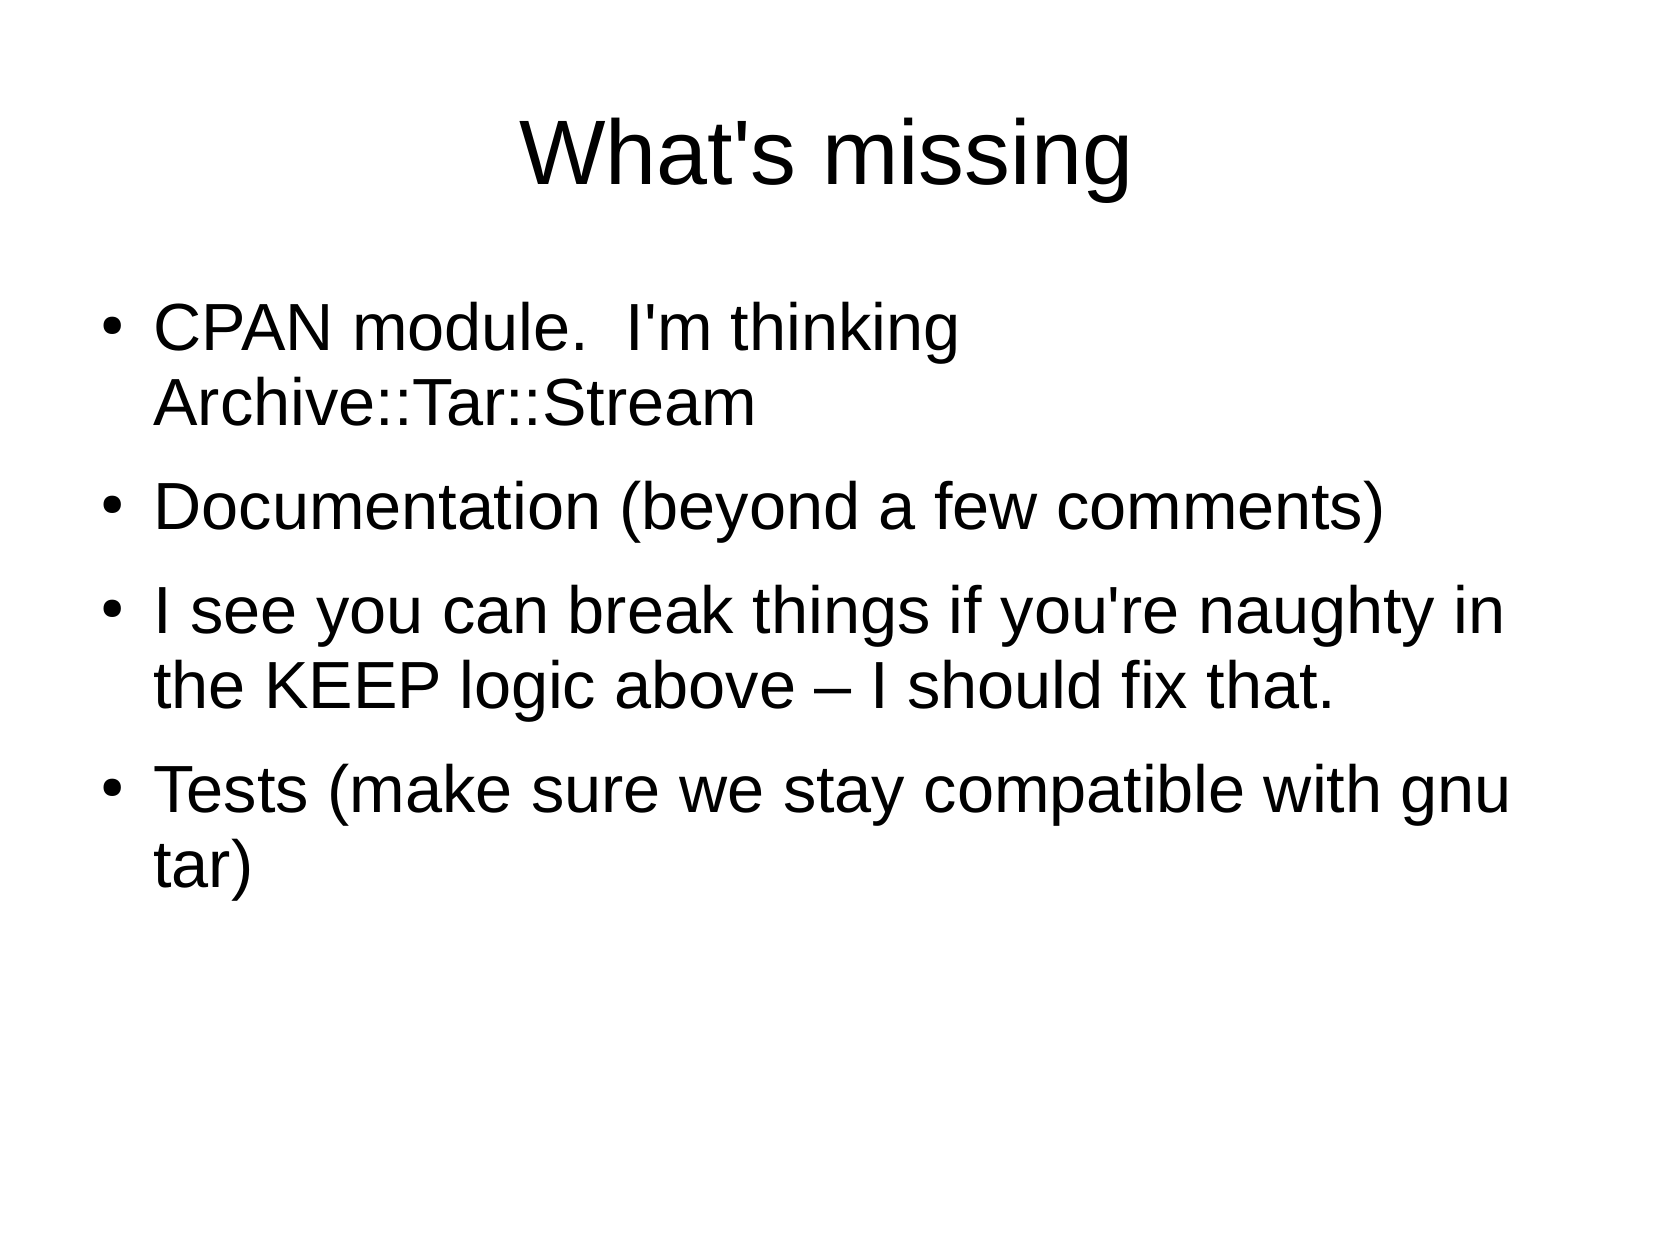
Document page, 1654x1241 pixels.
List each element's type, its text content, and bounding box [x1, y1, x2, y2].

title What's missing [82, 49, 1571, 257]
list CPAN module. I'm thinking Archive::Tar::Stream Documentation (beyond a few comments) I see you can break things if you're naughty in the KEEP logic above – I should fix that. Tests (make sure we stay compatible with gnu tar) [82, 290, 1571, 1109]
